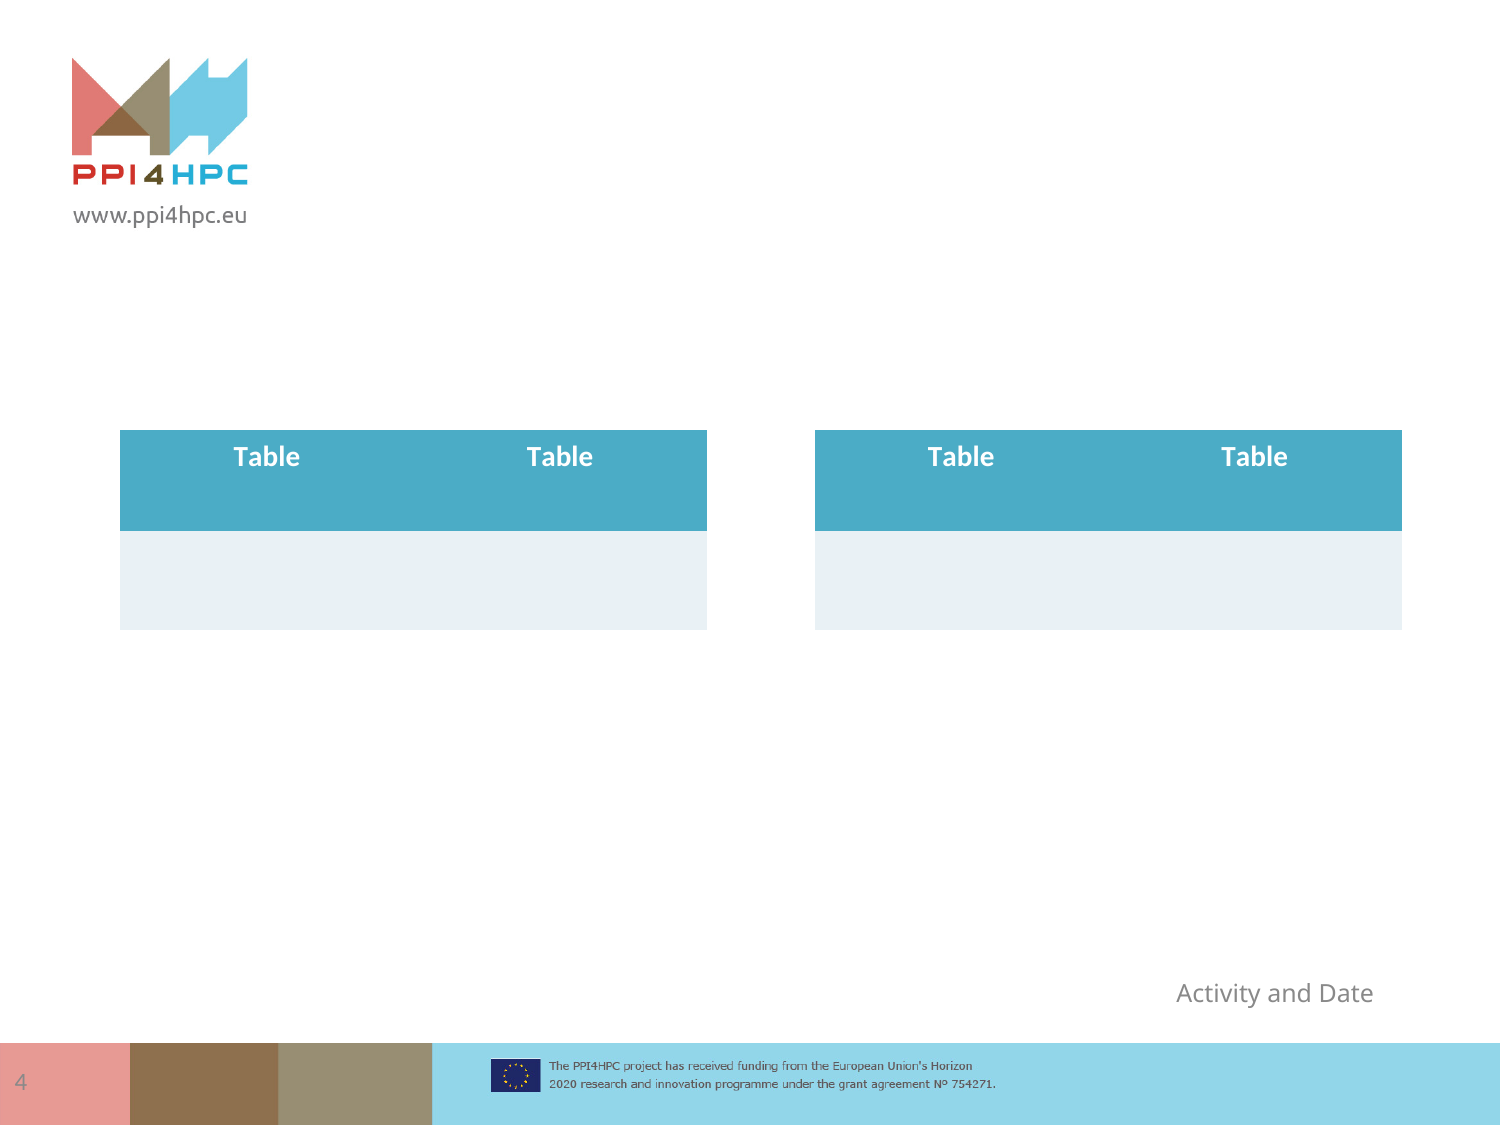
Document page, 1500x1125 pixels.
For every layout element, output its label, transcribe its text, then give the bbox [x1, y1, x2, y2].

table_header Table [815, 430, 1108, 531]
picture [0, 980, 1500, 1125]
table_header Table [1108, 430, 1402, 531]
table_cell [815, 531, 1108, 630]
table_header Table [414, 430, 707, 531]
text_box Activity and Date [1037, 962, 1500, 1023]
table_header Table [120, 430, 414, 531]
text_box <número> [0, 1050, 350, 1111]
table_cell [414, 531, 707, 630]
table_cell [815, 630, 1108, 729]
table_cell [414, 630, 707, 729]
table_cell [120, 531, 414, 630]
table_cell [1108, 630, 1402, 729]
picture [30, 15, 281, 266]
table_cell [120, 630, 414, 729]
table_cell [1108, 531, 1402, 630]
